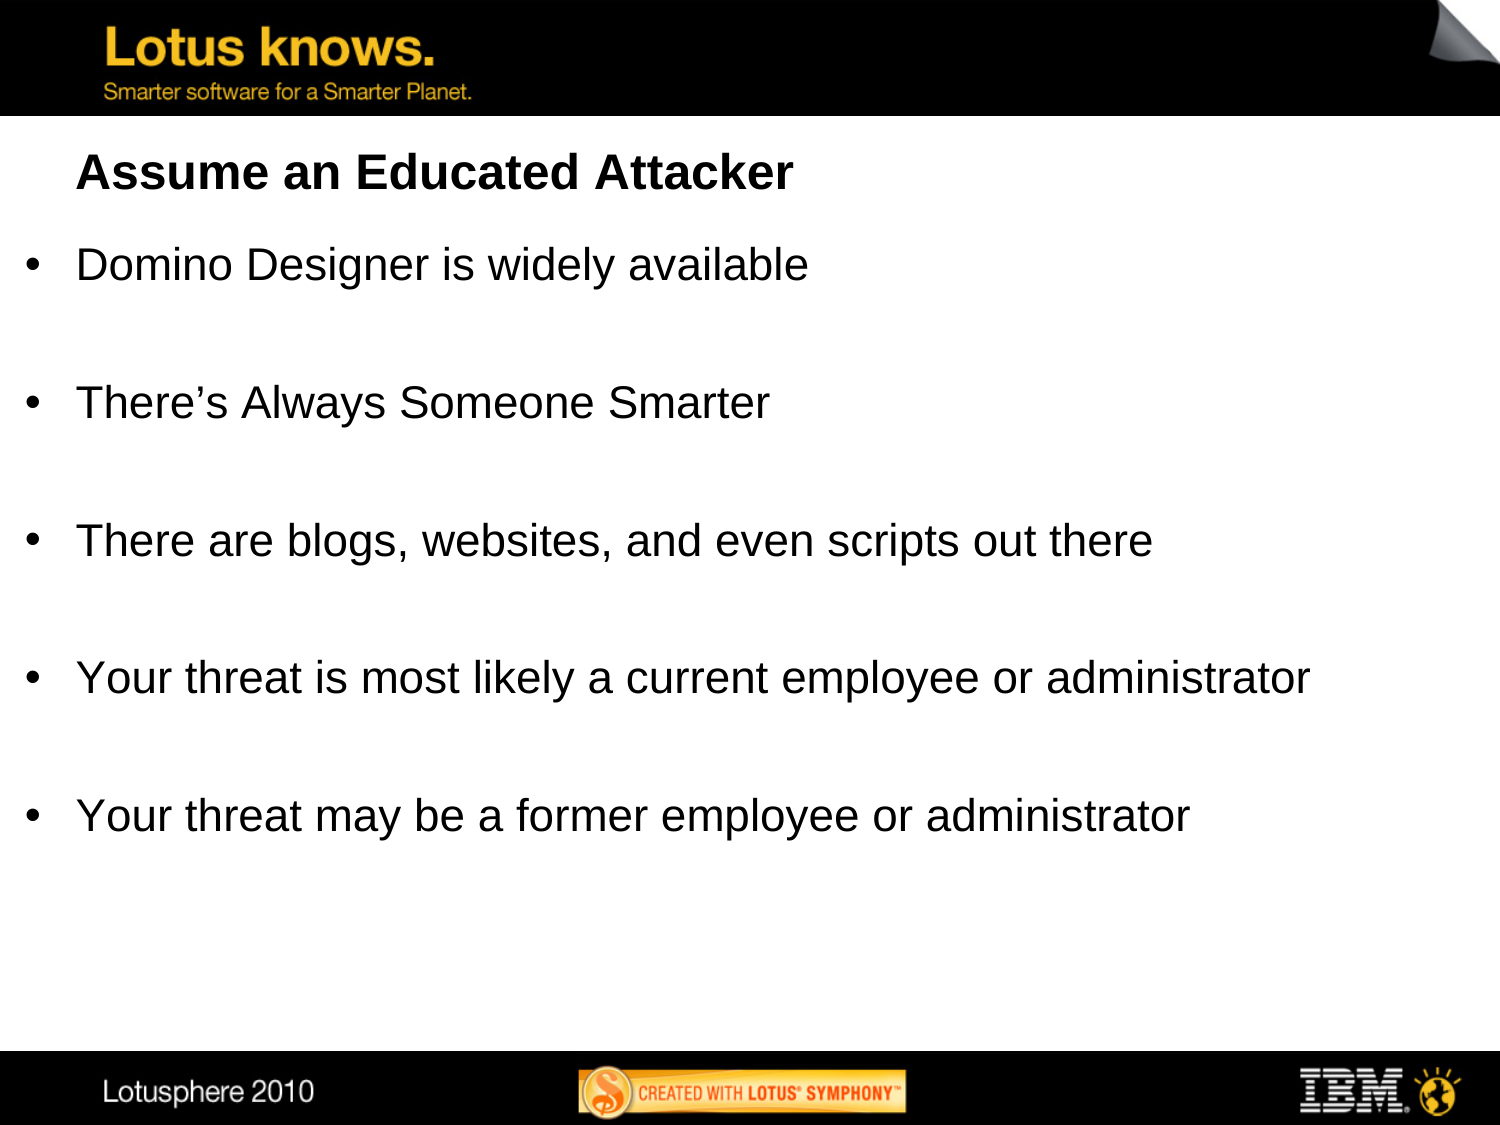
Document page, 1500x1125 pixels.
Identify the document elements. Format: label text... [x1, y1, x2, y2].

picture [0, 1053, 1500, 1125]
title Assume an Educated Attacker [74, 137, 1475, 200]
picture [0, 0, 1500, 114]
list Domino Designer is widely available There’s Always Someone Smarter There are blogs, websites, and even scripts out there Your threat is most likely a current employee or administrator Your threat may be a former employee or administrator [24, 237, 1476, 1026]
